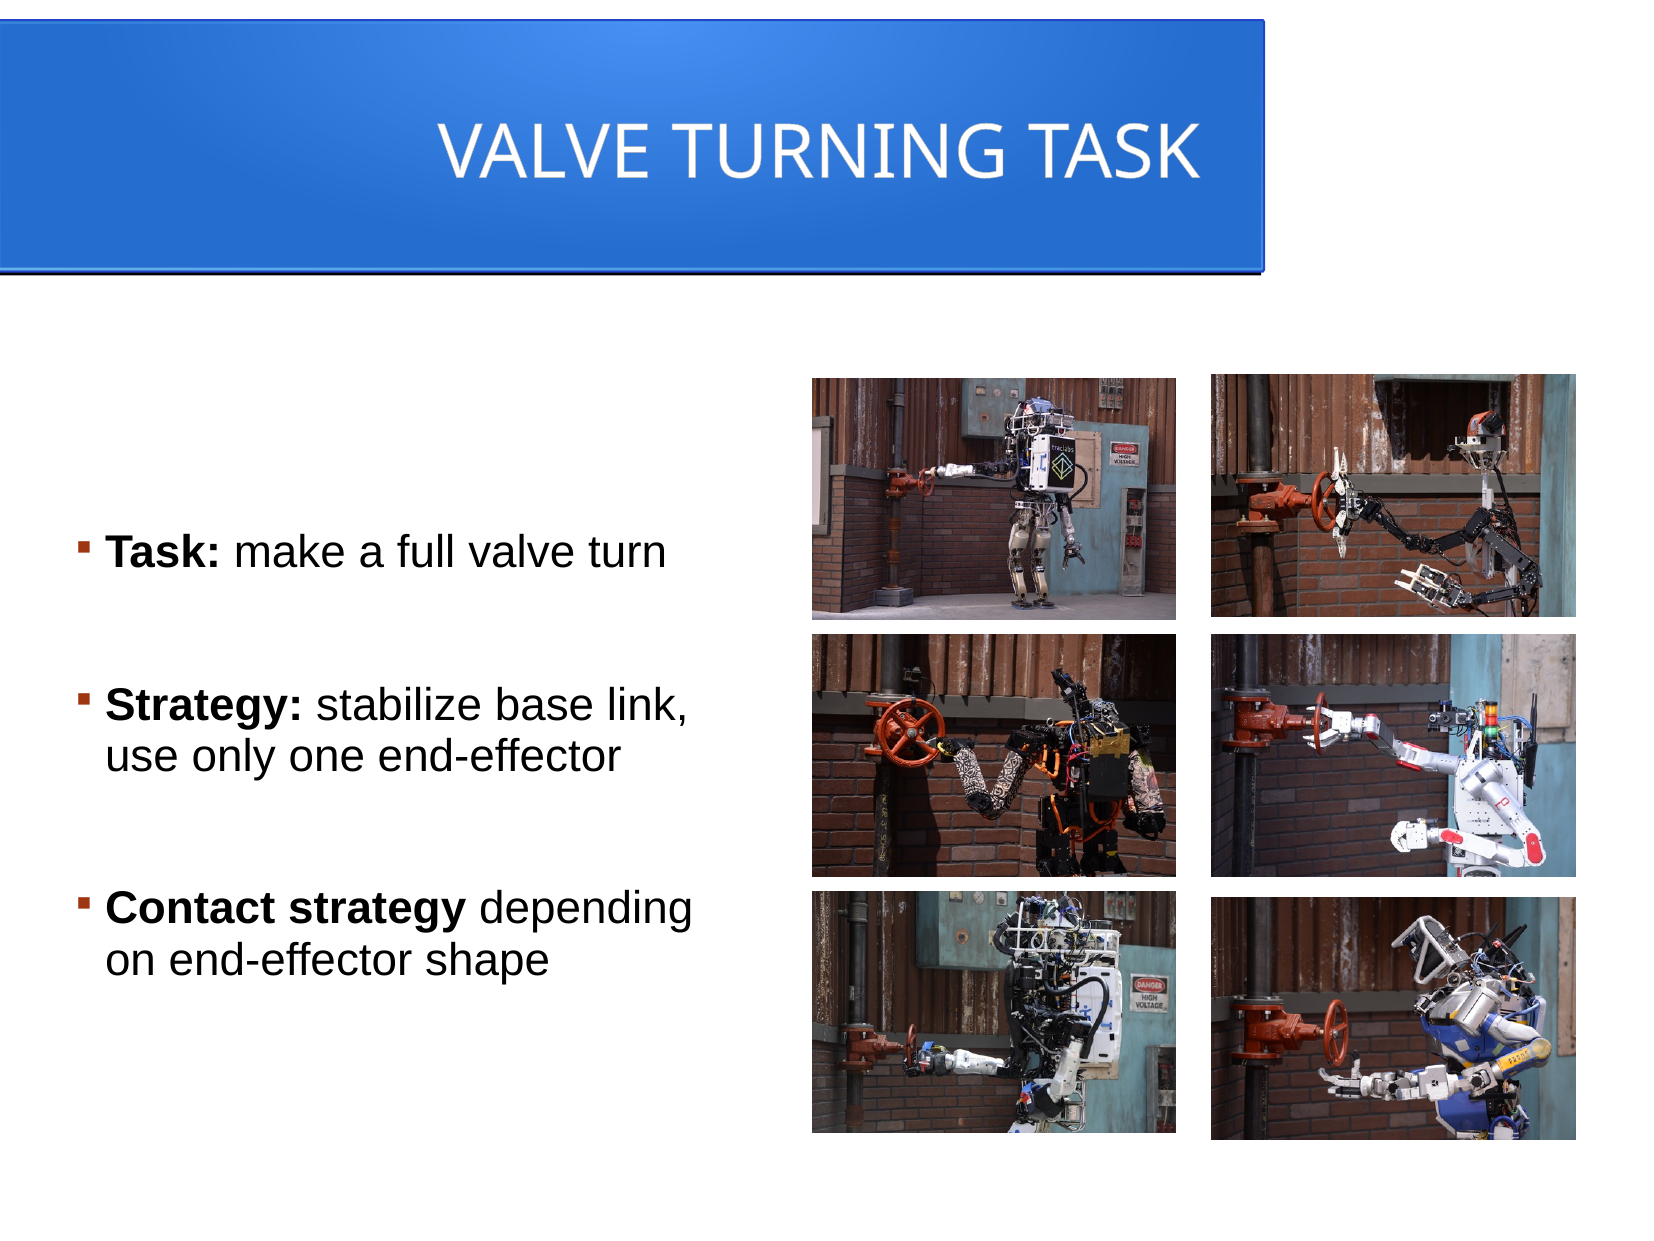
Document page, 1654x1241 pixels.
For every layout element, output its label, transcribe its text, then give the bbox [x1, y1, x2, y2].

picture [812, 891, 1176, 1133]
picture [1211, 374, 1576, 617]
picture [1211, 634, 1576, 877]
text_box Valve Turning Task [235, 101, 1201, 199]
list Task: make a full valve turn Strategy: stabilize base link, use only one end-effector Contact strategy depending on end-effector shape [60, 442, 721, 1096]
picture [1211, 897, 1576, 1140]
picture [812, 378, 1176, 620]
picture [812, 634, 1176, 877]
